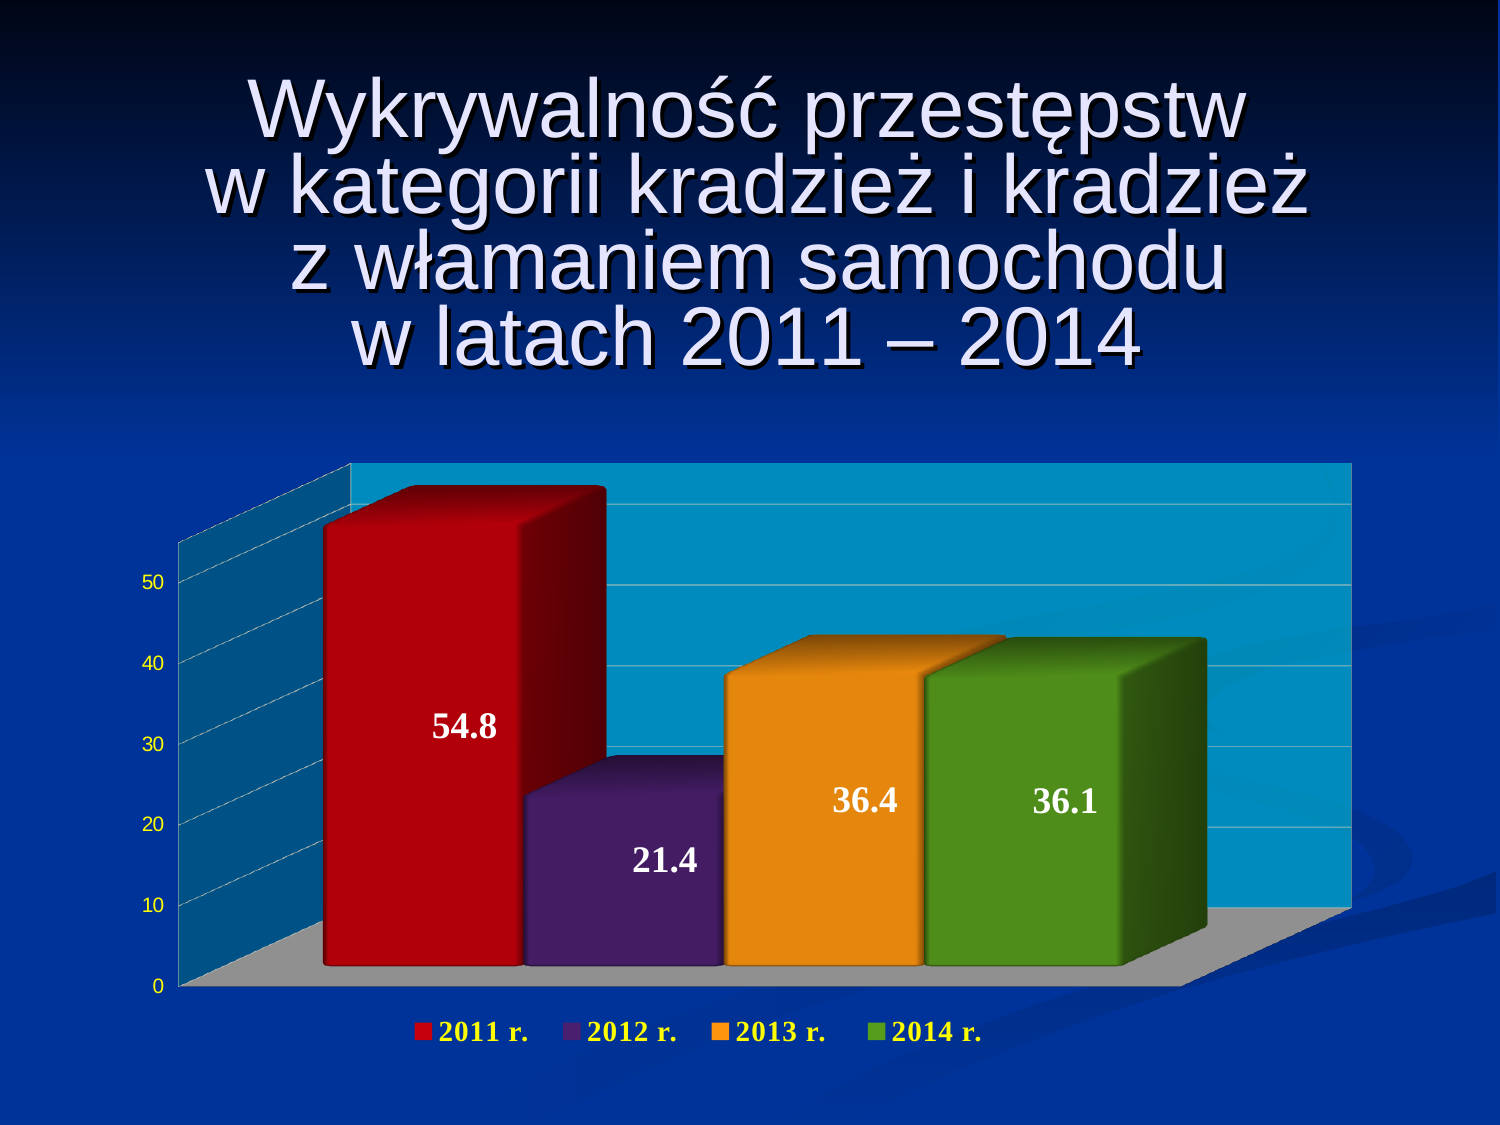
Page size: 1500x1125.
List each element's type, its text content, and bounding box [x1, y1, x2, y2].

chart [70, 437, 1441, 1123]
title Wykrywalność przestępstw w kategorii kradzież i kradzież z włamaniem samochodu w latach 2011 – 2014 [72, 35, 1422, 271]
